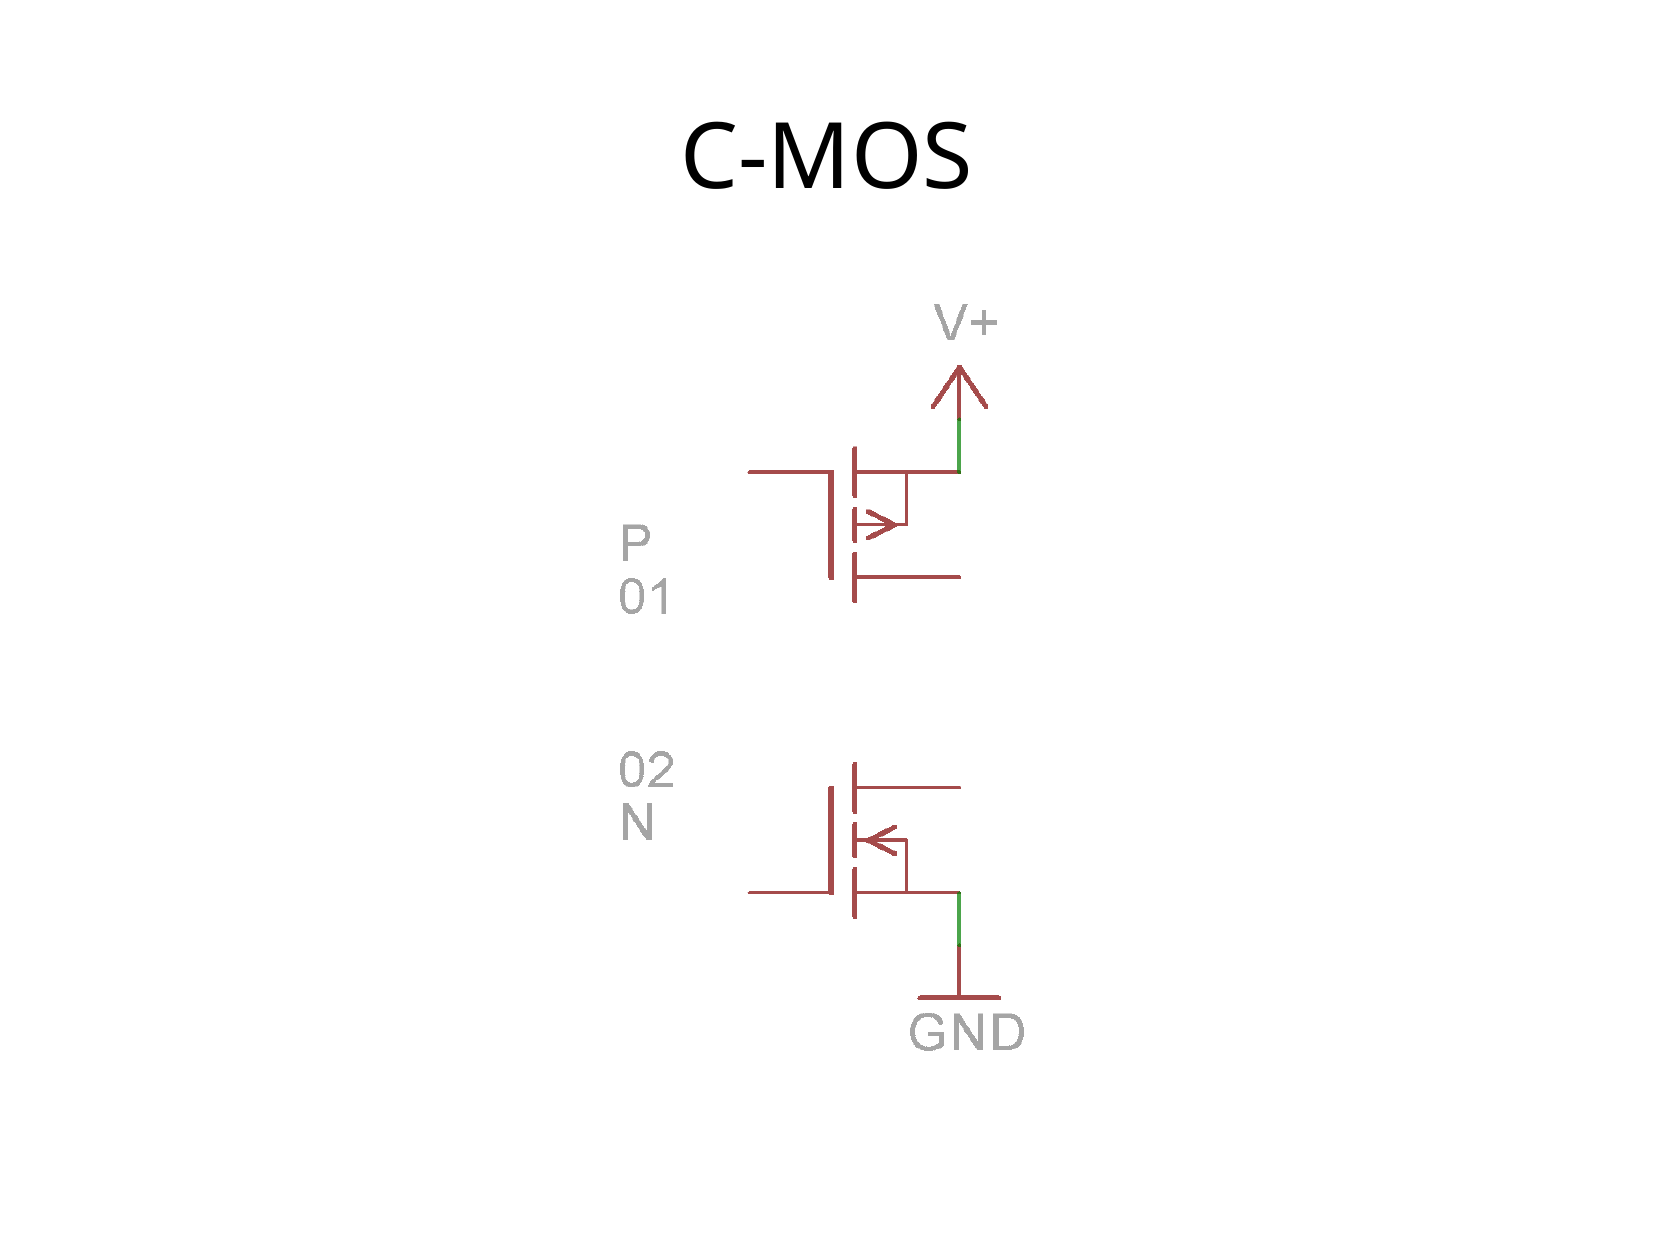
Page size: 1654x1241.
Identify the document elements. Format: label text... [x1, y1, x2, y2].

picture [604, 290, 1050, 1063]
title C-MOS [82, 49, 1571, 257]
